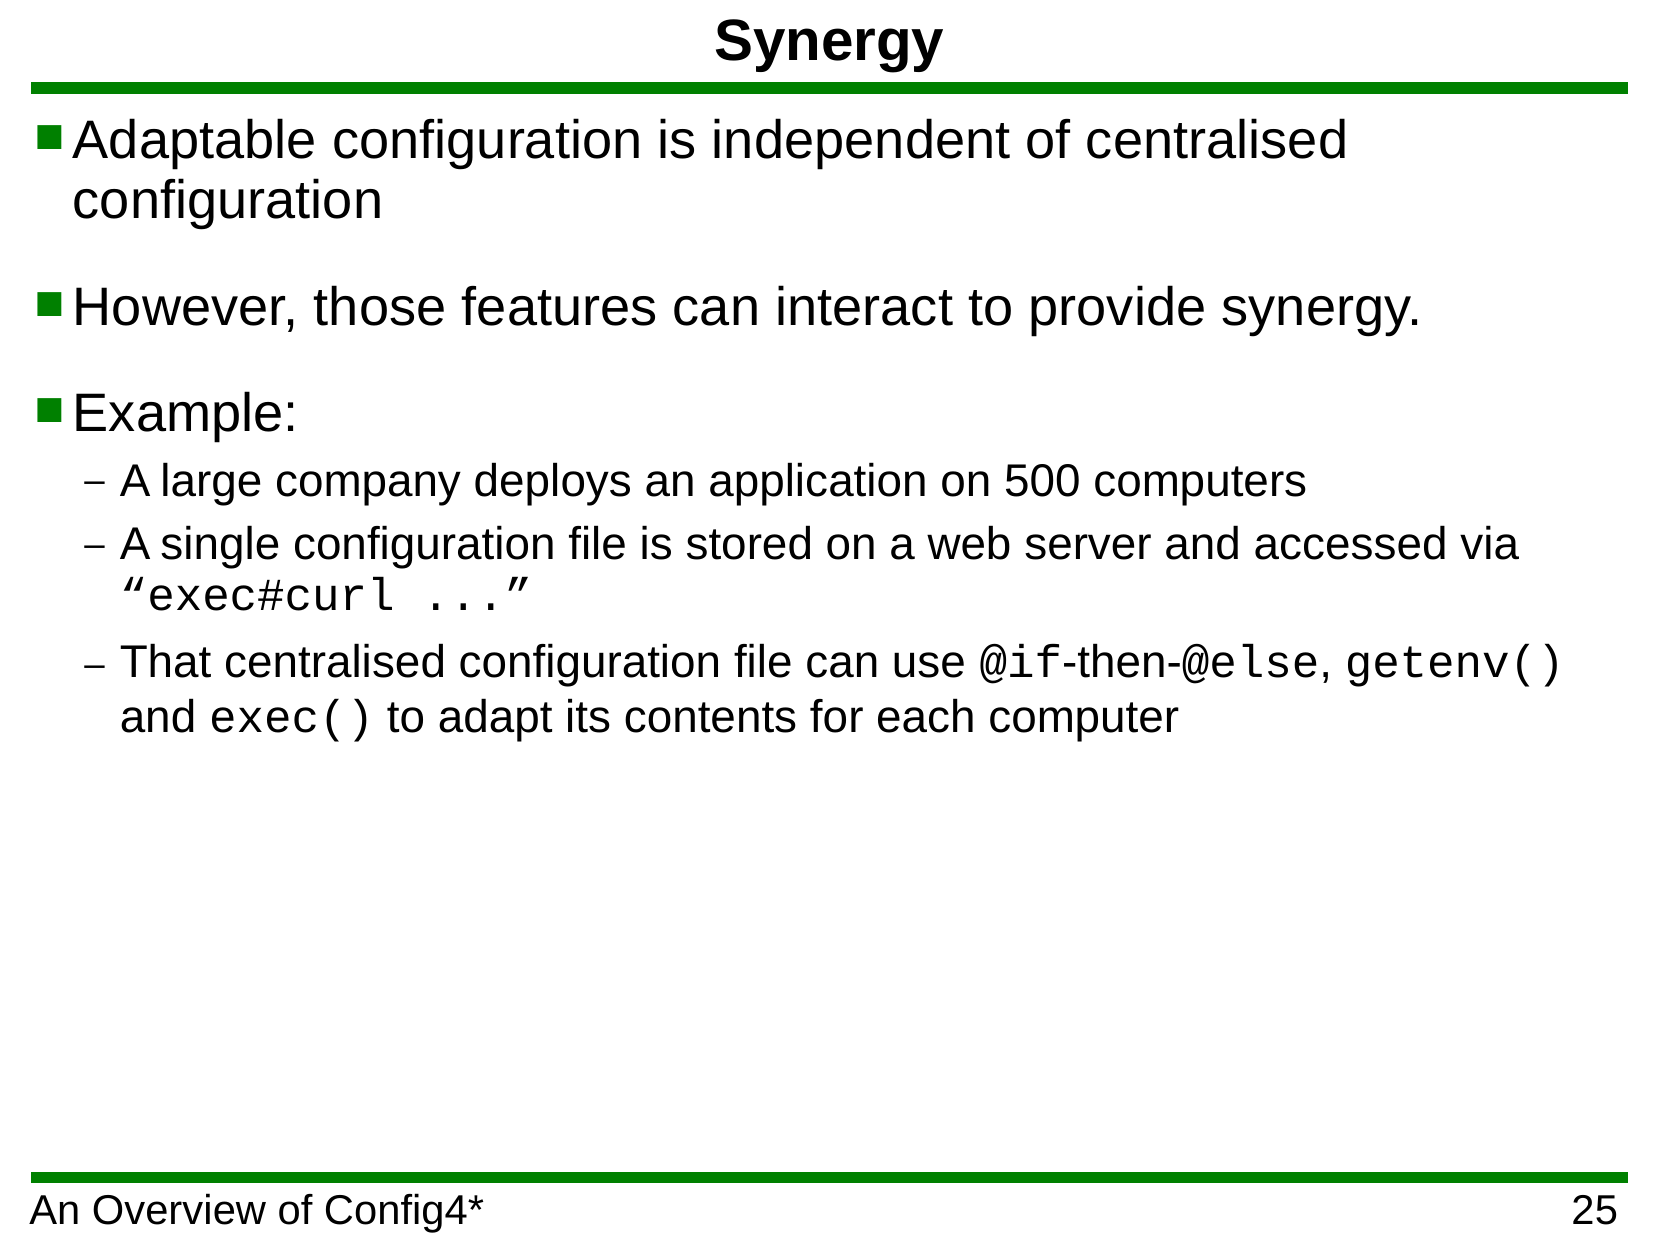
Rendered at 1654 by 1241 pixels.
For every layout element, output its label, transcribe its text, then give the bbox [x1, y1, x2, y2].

title Synergy [31, 7, 1629, 73]
list Adaptable configuration is independent of centralised configuration However, those features can interact to provide synergy. Example: A large company deploys an application on 500 computers A single configuration file is stored on a web server and accessed via “exec#curl ...” That centralised configuration file can use @if-then-@else, getenv() and exec() to adapt its contents for each computer [31, 109, 1629, 1146]
